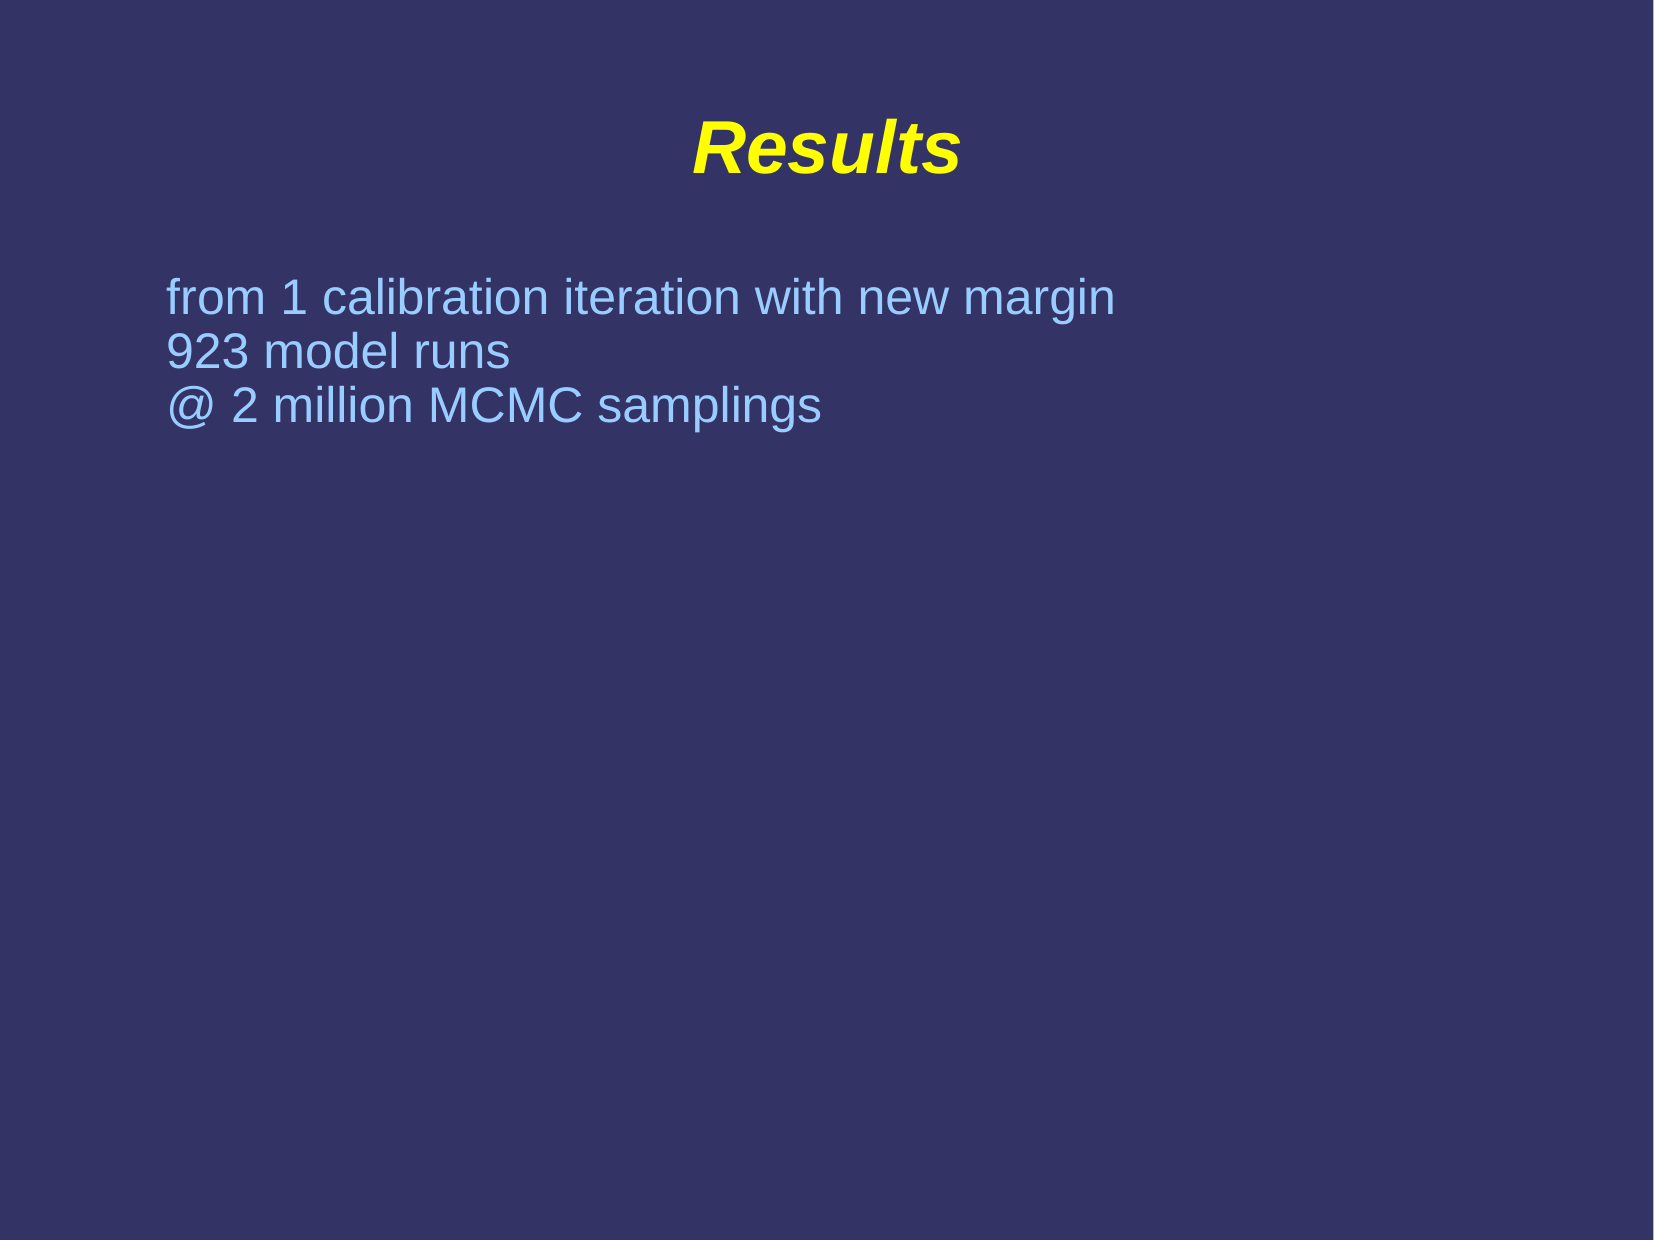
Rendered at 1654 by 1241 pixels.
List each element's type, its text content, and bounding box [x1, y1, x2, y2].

title Results [121, 49, 1534, 250]
list from 1 calibration iteration with new margin 923 model runs @ 2 million MCMC samplings [154, 271, 1536, 1159]
